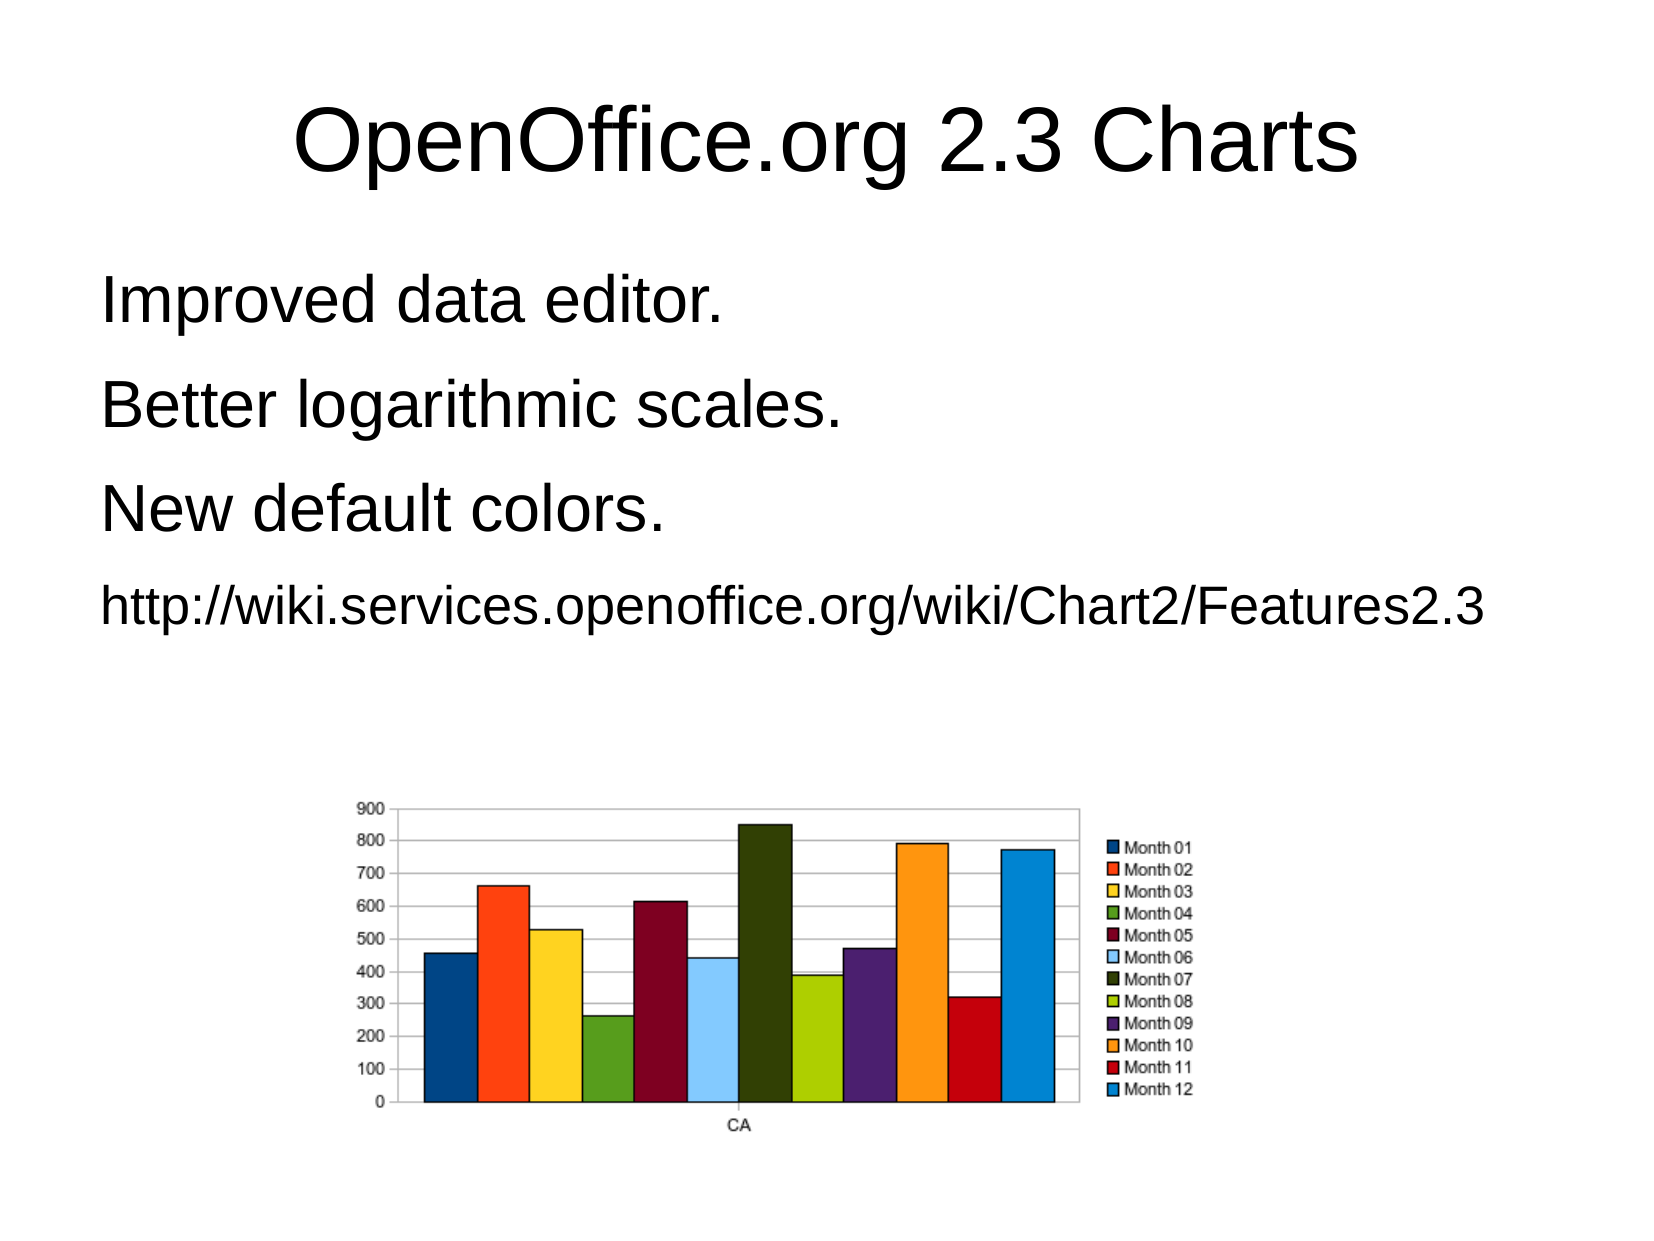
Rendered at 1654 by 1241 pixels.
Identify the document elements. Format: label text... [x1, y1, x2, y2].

title OpenOffice.org 2.3 Charts [82, 45, 1571, 233]
picture [335, 771, 1215, 1158]
list Improved data editor. Better logarithmic scales. New default colors. http://wiki.services.openoffice.org/wiki/Chart2/Features2.3 [82, 262, 1571, 1169]
